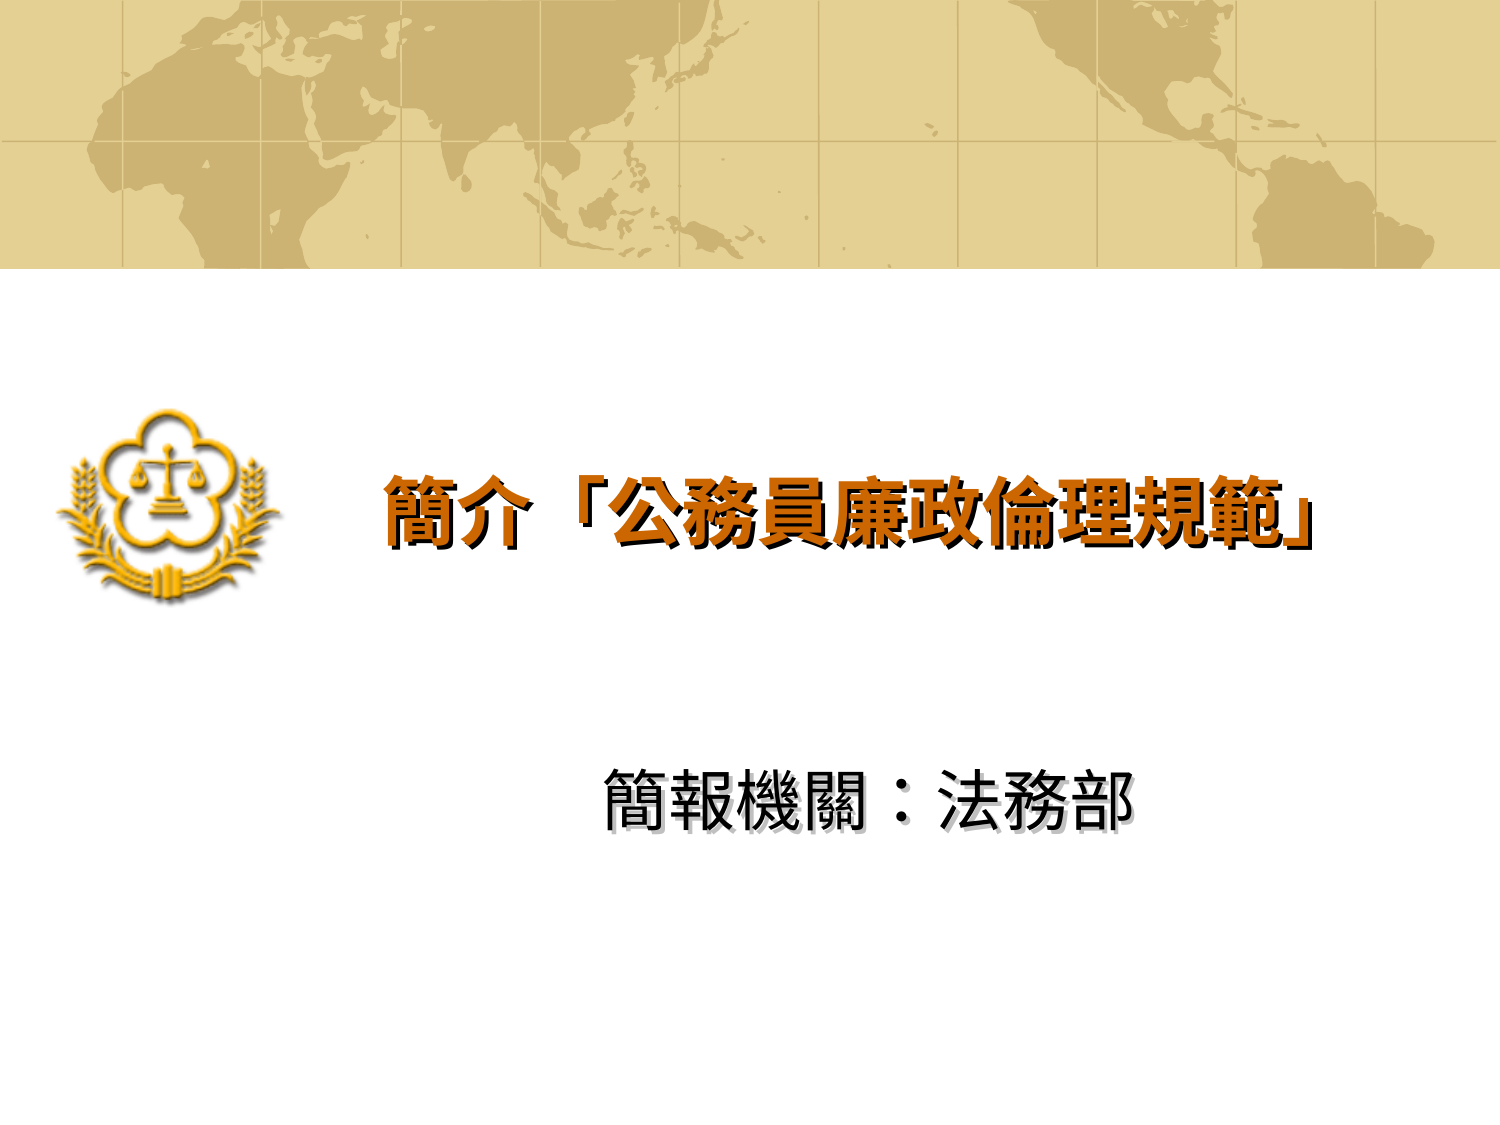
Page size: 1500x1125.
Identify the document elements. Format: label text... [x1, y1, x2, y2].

title 簡介「公務員廉政倫理規範」 [300, 420, 1438, 688]
subtitle 簡報機關：法務部 [300, 751, 1438, 1035]
